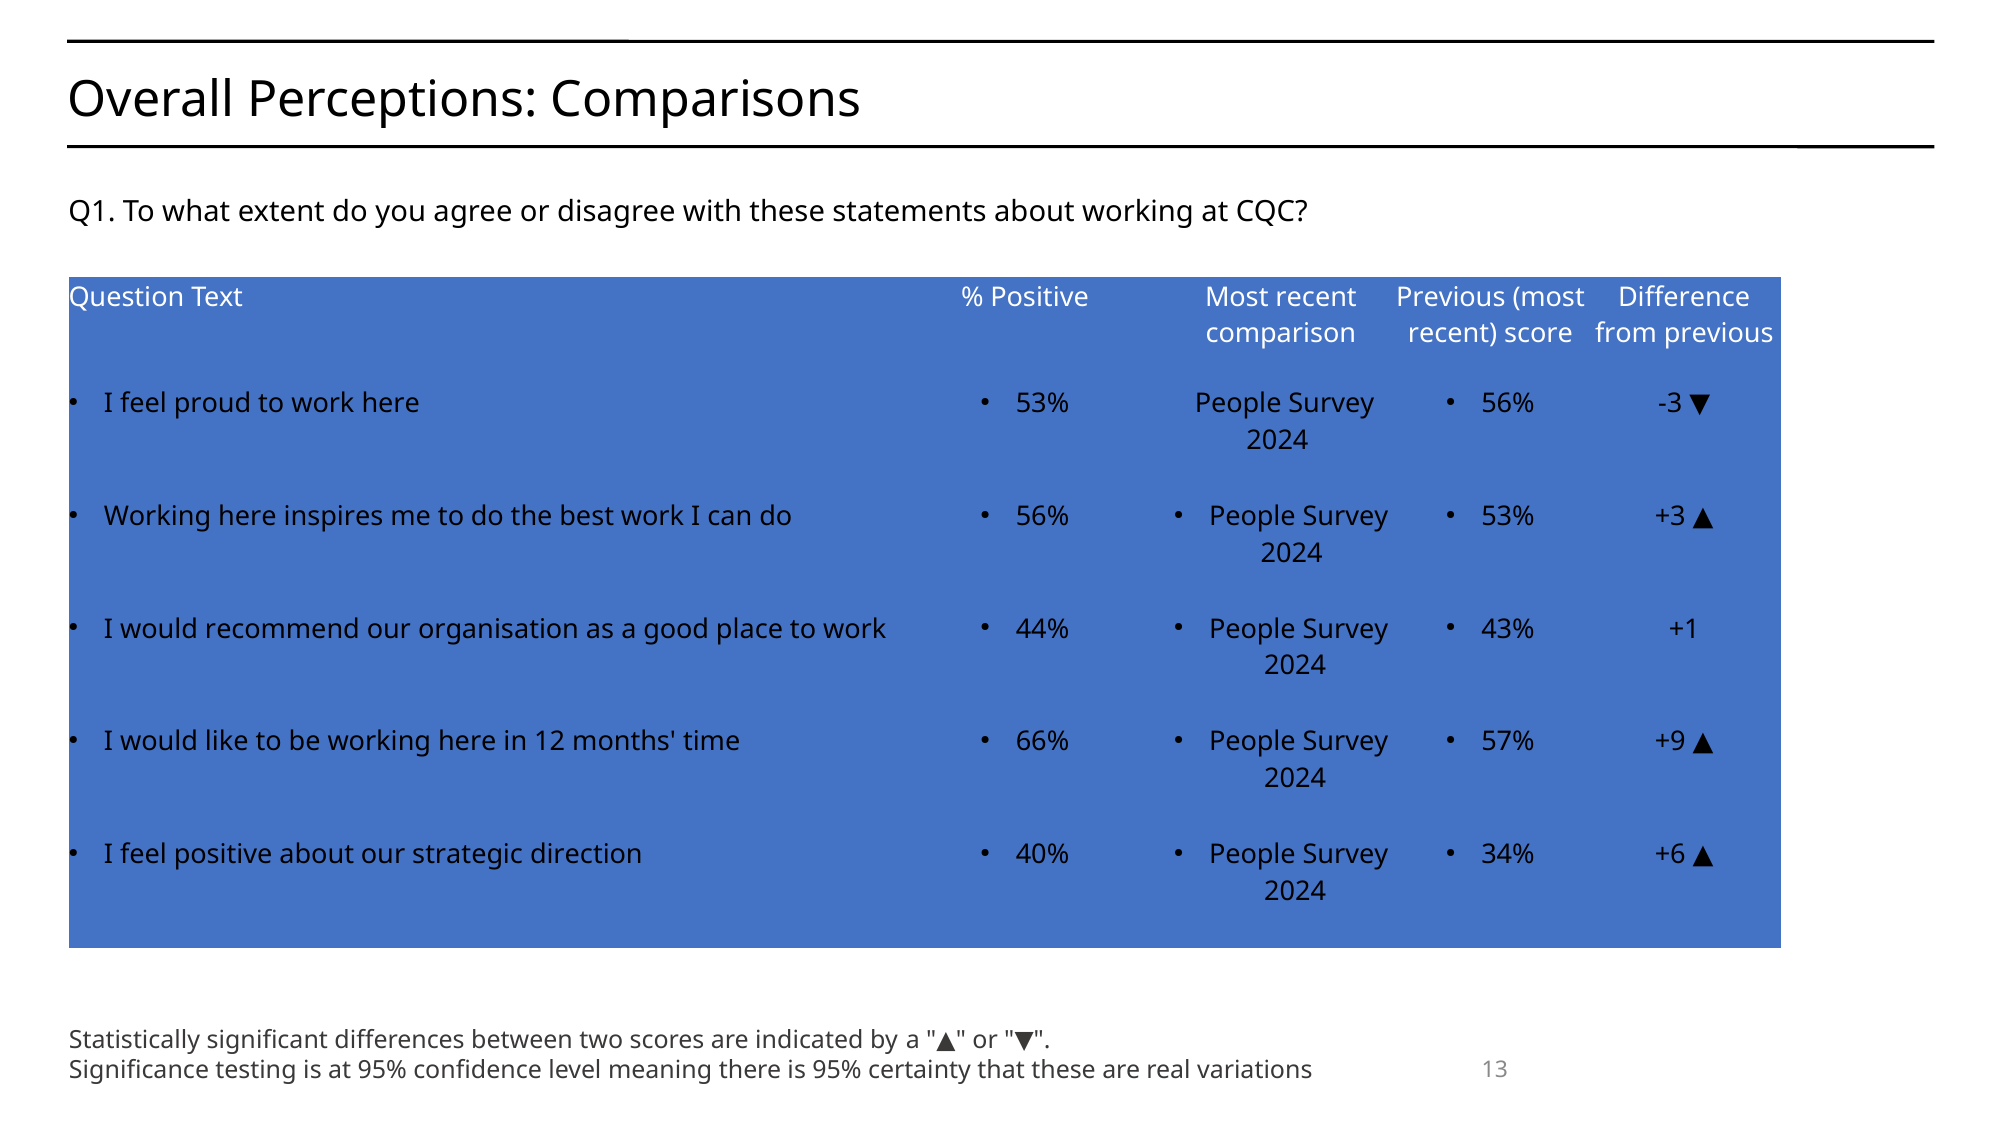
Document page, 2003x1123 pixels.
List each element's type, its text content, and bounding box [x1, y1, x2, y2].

table_header Difference from previous [1587, 277, 1781, 384]
table_cell People Survey 2024 [1168, 384, 1393, 497]
table_header Previous (most recent) score [1393, 277, 1587, 384]
table_cell 66% [928, 722, 1122, 835]
table_cell [1122, 722, 1168, 835]
table_cell 57% [1393, 722, 1587, 835]
table_cell People Survey 2024 [1168, 835, 1393, 948]
text_box Overall Perceptions: Comparisons [67, 48, 1936, 136]
table_cell 44% [928, 609, 1122, 722]
table_cell +6 ▲ [1587, 835, 1781, 948]
table_cell Working here inspires me to do the best work I can do [69, 497, 928, 609]
table_cell I would like to be working here in 12 months' time [69, 722, 928, 835]
table_cell +1 [1587, 609, 1781, 722]
table_cell People Survey 2024 [1168, 722, 1393, 835]
table_header % Positive [928, 277, 1122, 384]
table_cell +3 ▲ [1587, 497, 1781, 609]
table_cell -3 ▼ [1587, 384, 1781, 497]
table_cell [1122, 384, 1168, 497]
table_cell I feel positive about our strategic direction [69, 835, 928, 948]
table_cell People Survey 2024 [1168, 609, 1393, 722]
table_cell 56% [928, 497, 1122, 609]
table_cell [1122, 835, 1168, 948]
table_cell [1122, 497, 1168, 609]
table_cell [1122, 609, 1168, 722]
table_header Question Text [69, 277, 928, 384]
table_cell People Survey 2024 [1168, 497, 1393, 609]
table_cell 56% [1393, 384, 1587, 497]
table_cell 53% [928, 384, 1122, 497]
table_cell I would recommend our organisation as a good place to work [69, 609, 928, 722]
table_cell 53% [1393, 497, 1587, 609]
text_box 13 [1466, 1039, 1934, 1100]
table_header [1122, 277, 1168, 384]
text_box Q1. To what extent do you agree or disagree with these statements about working at CQC? [68, 184, 1586, 227]
table_cell 34% [1393, 835, 1587, 948]
table_cell I feel proud to work here [69, 384, 928, 497]
table_cell 40% [928, 835, 1122, 948]
text_box Statistically significant differences between two scores are indicated by a "▲" or "▼". Significance testing is at 95% confidence level meaning there is 95% certainty that these are real variations [54, 1015, 1400, 1092]
table_cell 43% [1393, 609, 1587, 722]
table_header Most recent comparison [1168, 277, 1393, 384]
table_cell +9 ▲ [1587, 722, 1781, 835]
